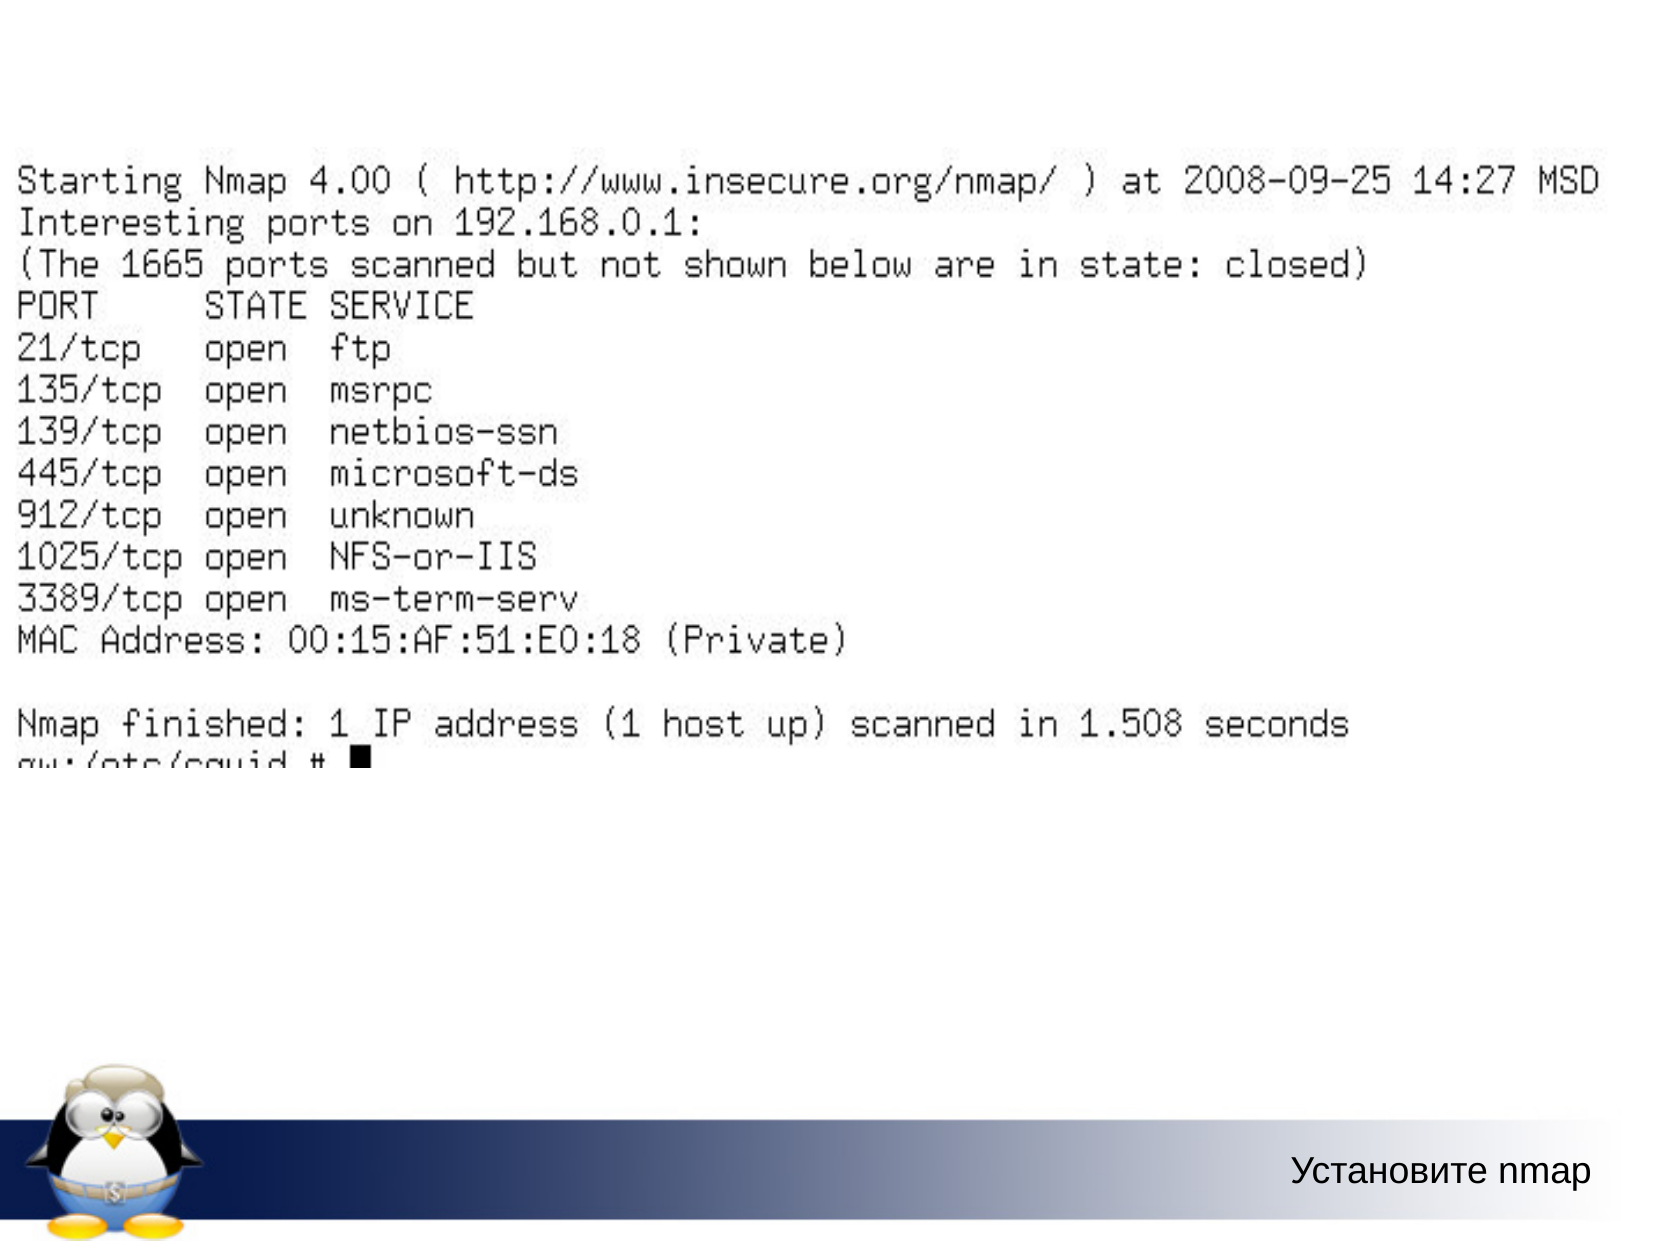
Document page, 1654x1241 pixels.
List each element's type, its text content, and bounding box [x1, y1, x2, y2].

picture [0, 1058, 1654, 1241]
picture [15, 147, 1654, 768]
text_box Установите nmap [1275, 1142, 1607, 1199]
